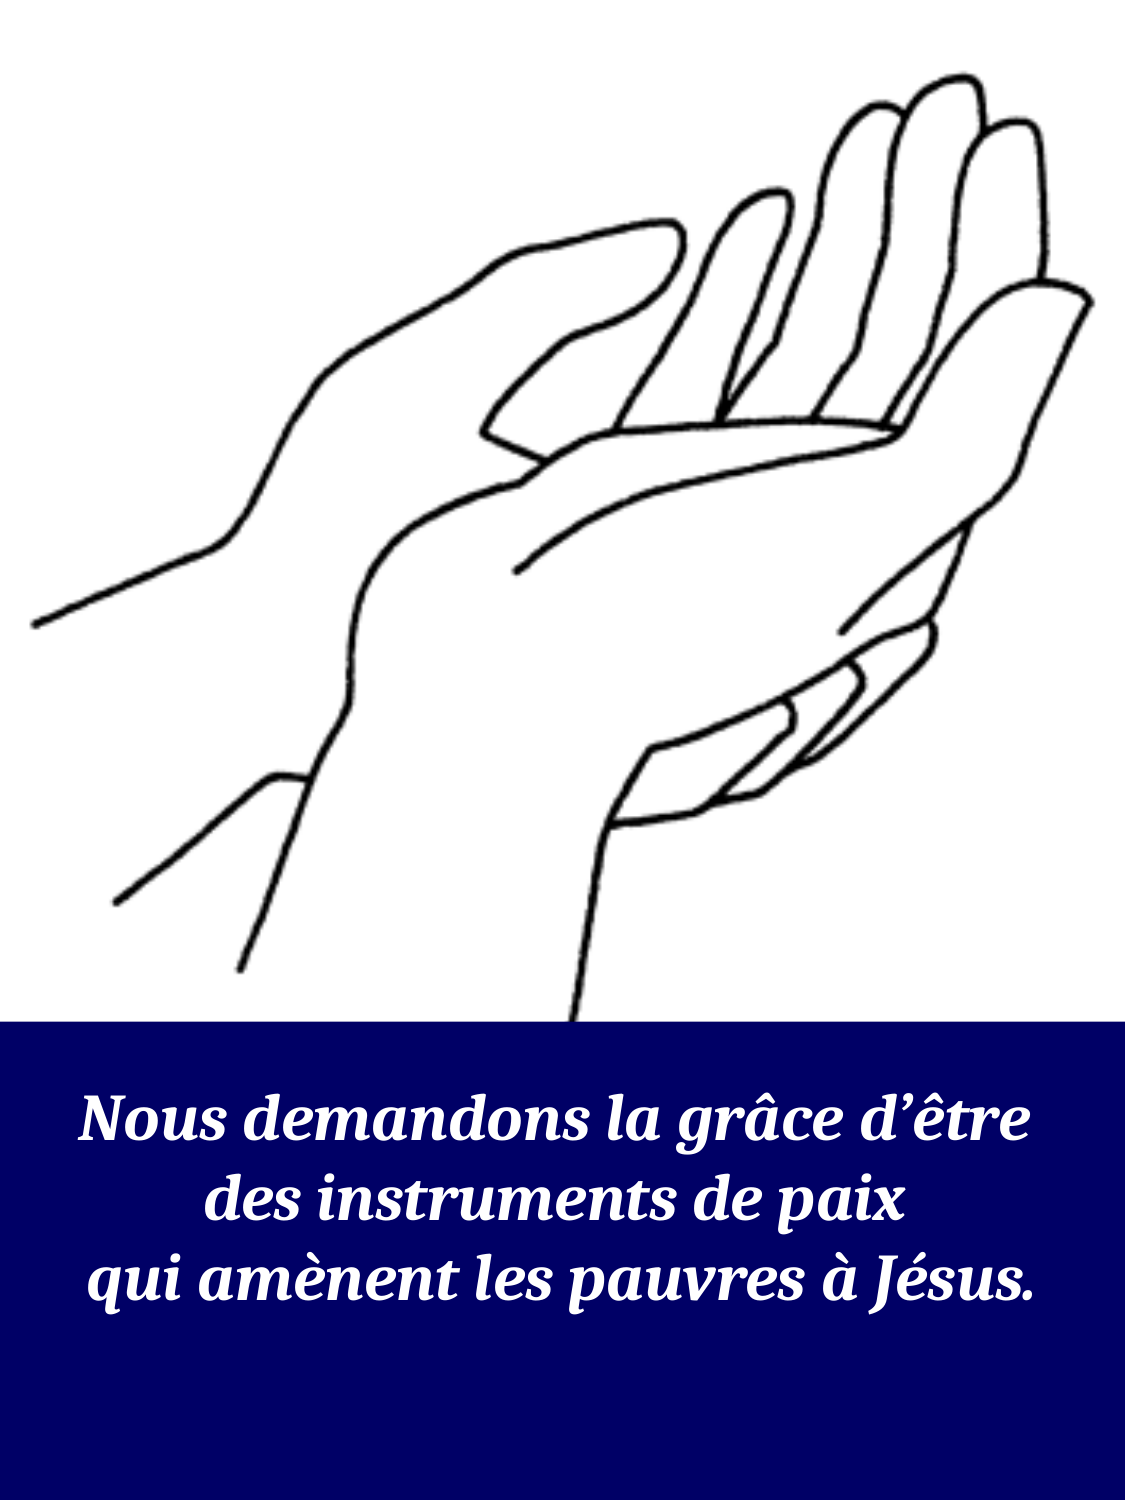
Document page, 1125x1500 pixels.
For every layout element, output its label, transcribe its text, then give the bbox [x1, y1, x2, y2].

picture [0, 0, 1125, 1021]
text_box Nous demandons la grâce d’être des instruments de paix qui amènent les pauvres à Jésus. [0, 1021, 1125, 1497]
